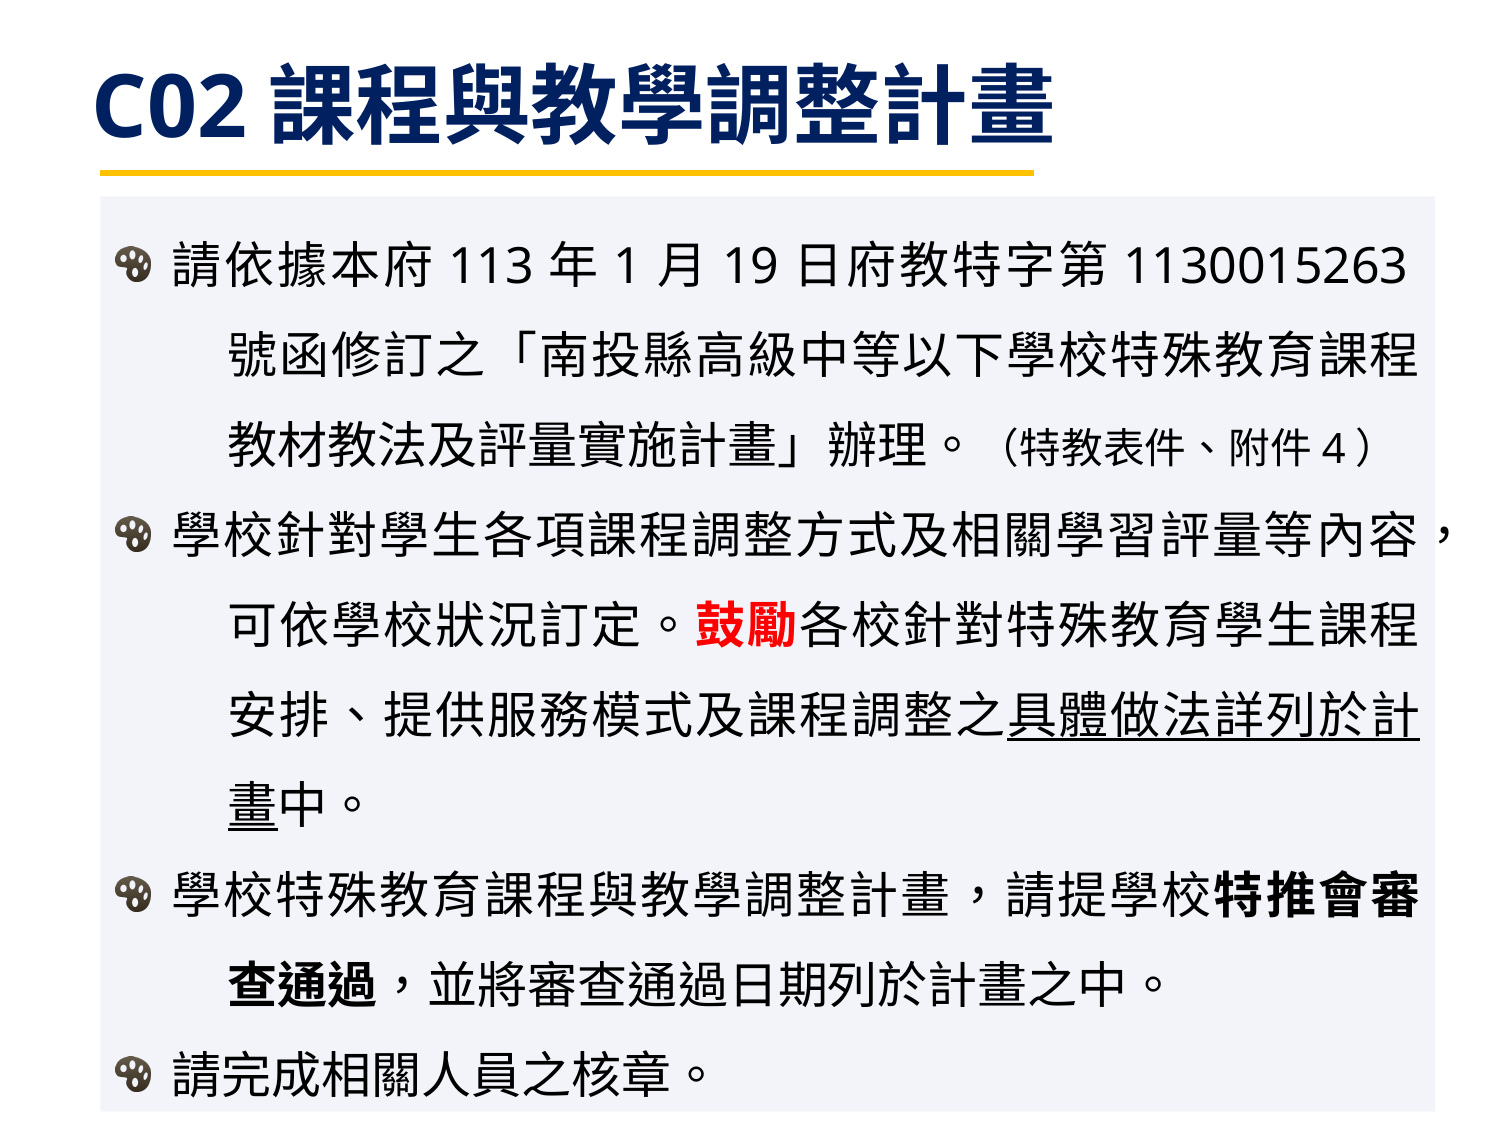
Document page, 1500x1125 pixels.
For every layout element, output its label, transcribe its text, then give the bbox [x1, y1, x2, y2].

text_box C02課程與教學調整計畫 [76, 42, 1067, 164]
text_box 請依據本府113年1月19日府教特字第1130015263號函修訂之「南投縣高級中等以下學校特殊教育課程教材教法及評量實施計畫」辦理。（特教表件、附件4） 學校針對學生各項課程調整方式及相關學習評量等內容，可依學校狀況訂定。鼓勵各校針對特殊教育學生課程安排、提供服務模式及課程調整之具體做法詳列於計畫中。 學校特殊教育課程與教學調整計畫，請提學校特推會審查通過，並將審查通過日期列於計畫之中。 請完成相關人員之核章。 [100, 196, 1436, 1030]
